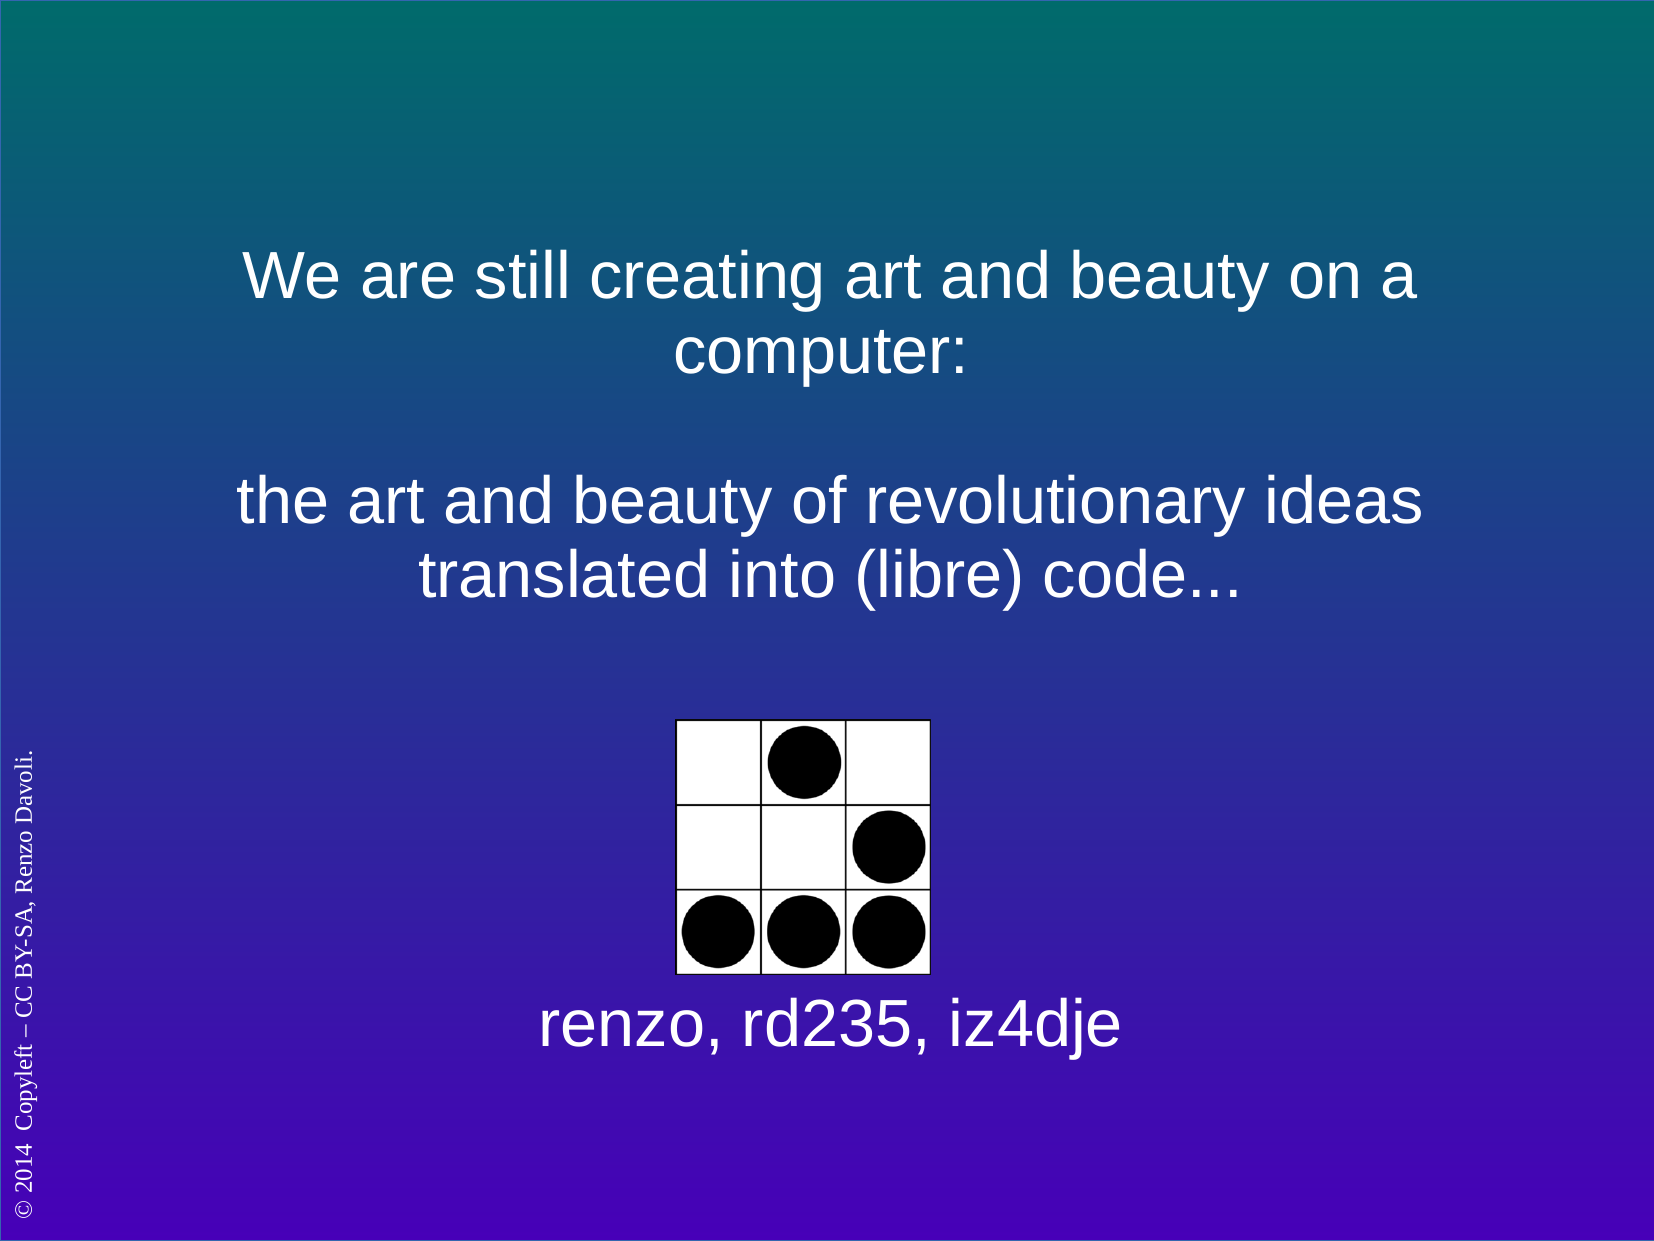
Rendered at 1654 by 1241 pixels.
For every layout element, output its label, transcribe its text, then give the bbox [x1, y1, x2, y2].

picture [675, 719, 931, 976]
subtitle We are still creating art and beauty on a computer: the art and beauty of revolutionary ideas translated into (libre) code... renzo, rd235, iz4dje [86, 120, 1576, 1180]
